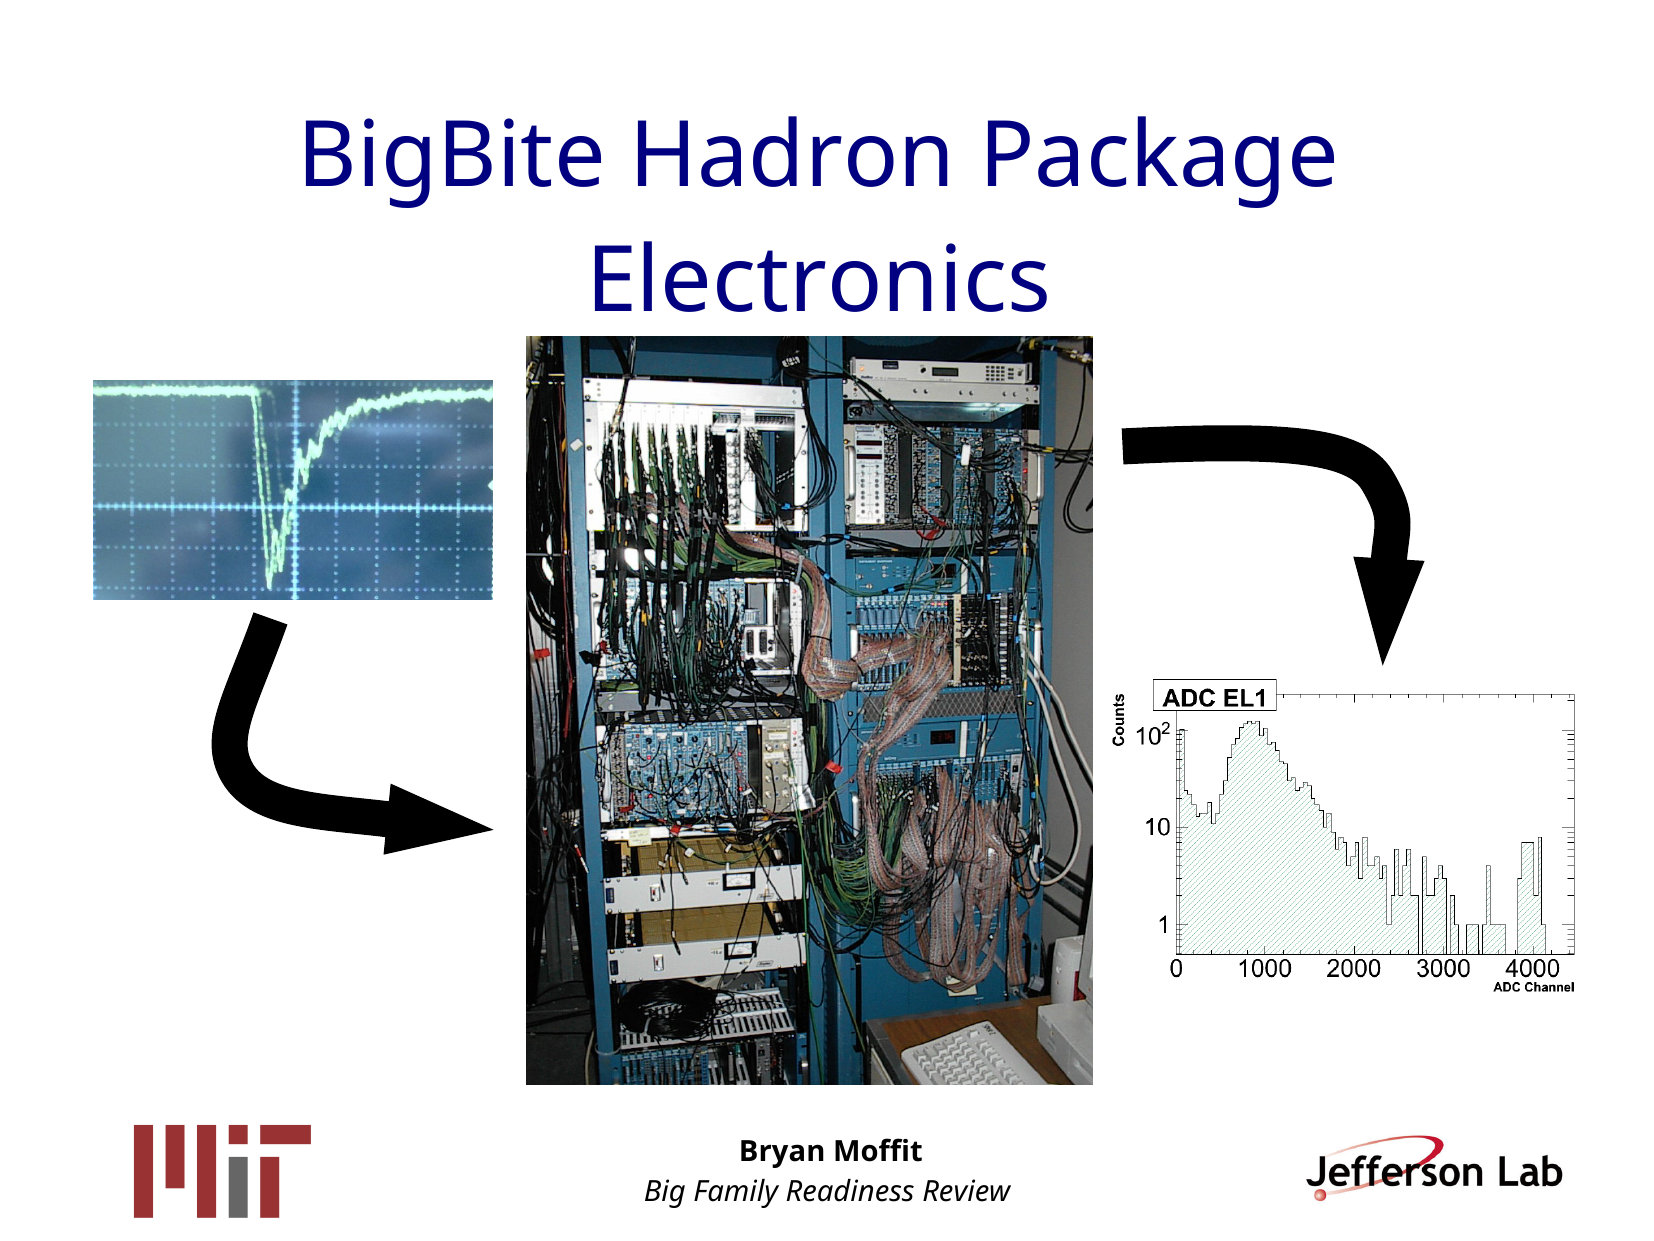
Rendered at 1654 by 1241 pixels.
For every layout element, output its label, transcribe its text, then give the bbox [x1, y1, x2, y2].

picture [1108, 676, 1598, 1009]
picture [93, 380, 493, 600]
picture [526, 336, 1093, 1085]
title BigBite Hadron Package Electronics [74, 64, 1563, 363]
picture [129, 1120, 316, 1223]
picture [1296, 1129, 1570, 1210]
